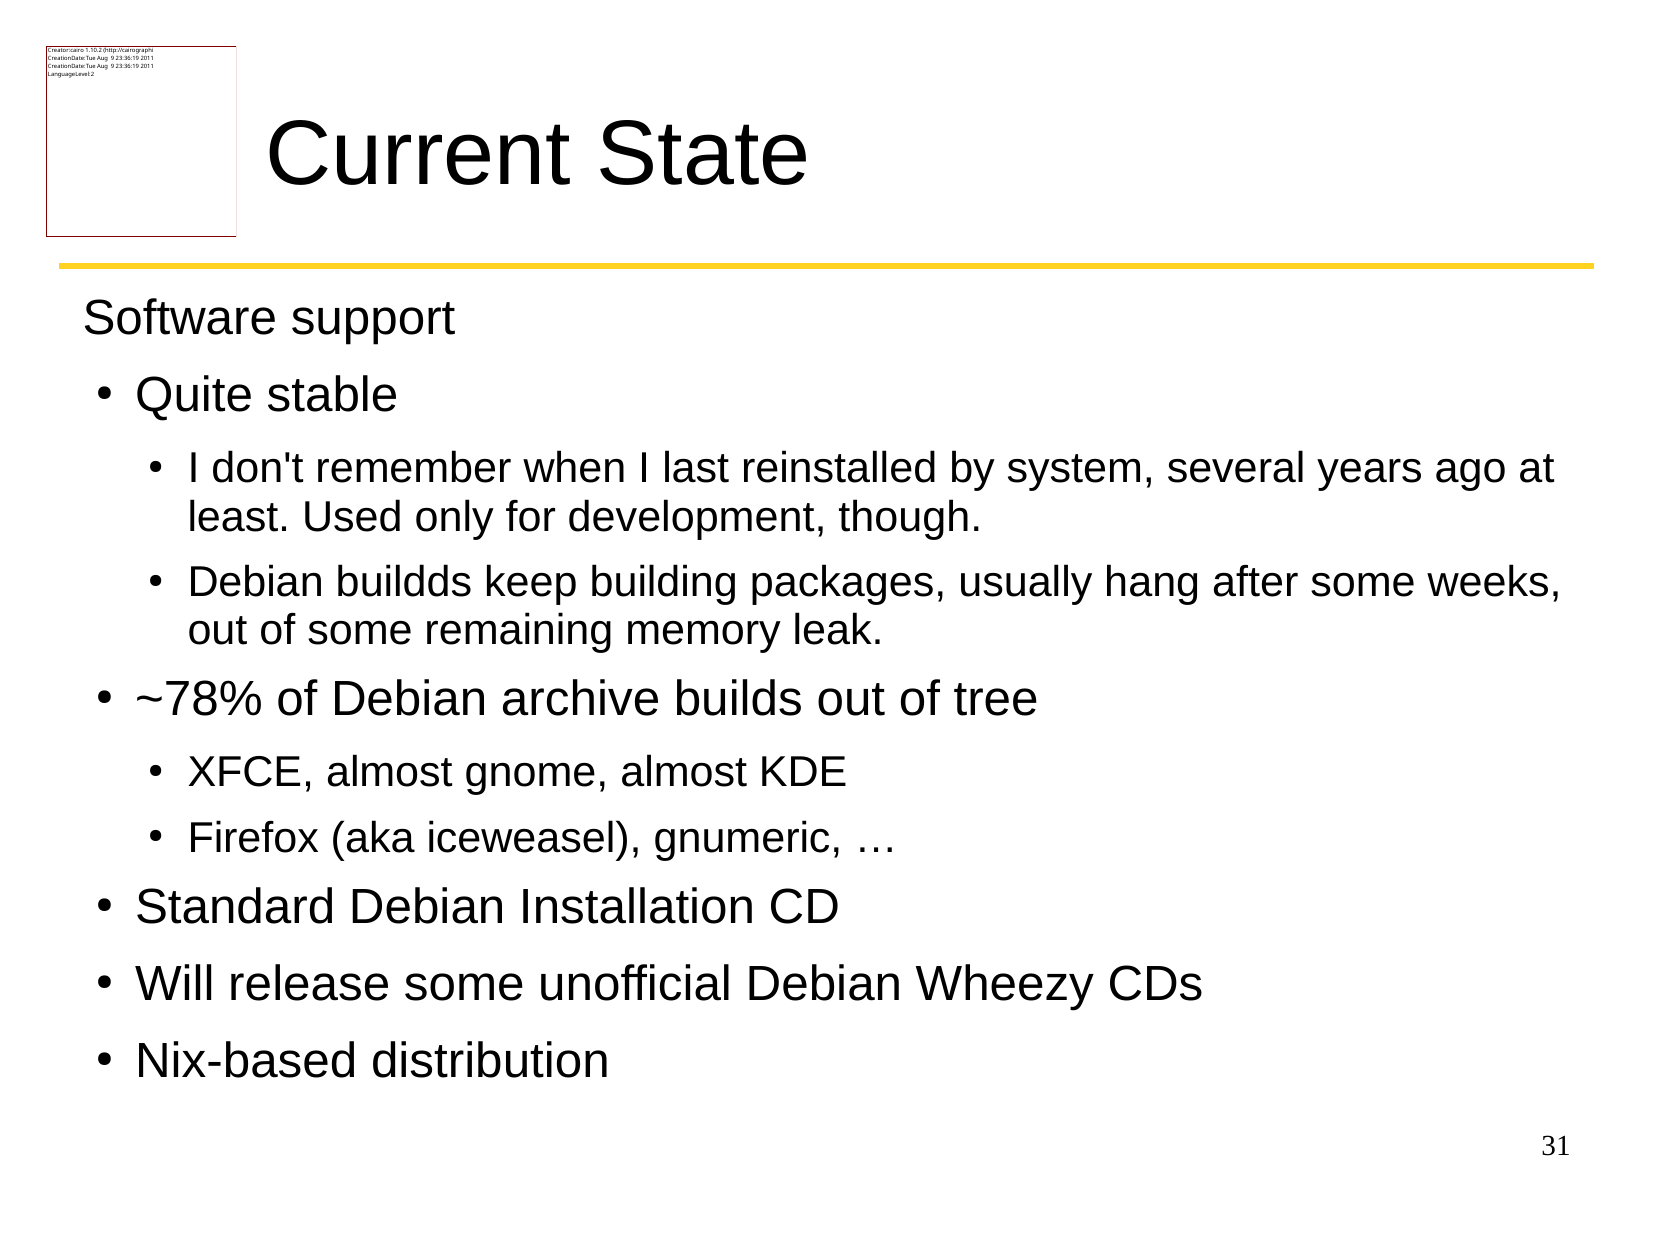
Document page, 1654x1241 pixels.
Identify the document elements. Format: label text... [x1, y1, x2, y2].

list Software support Quite stable I don't remember when I last reinstalled by system, several years ago at least. Used only for development, though. Debian buildds keep building packages, usually hang after some weeks, out of some remaining memory leak. ~78% of Debian archive builds out of tree XFCE, almost gnome, almost KDE Firefox (aka iceweasel), gnumeric, … Standard Debian Installation CD Will release some unofficial Debian Wheezy CDs Nix-based distribution [82, 290, 1571, 1093]
title Current State [265, 49, 1571, 257]
